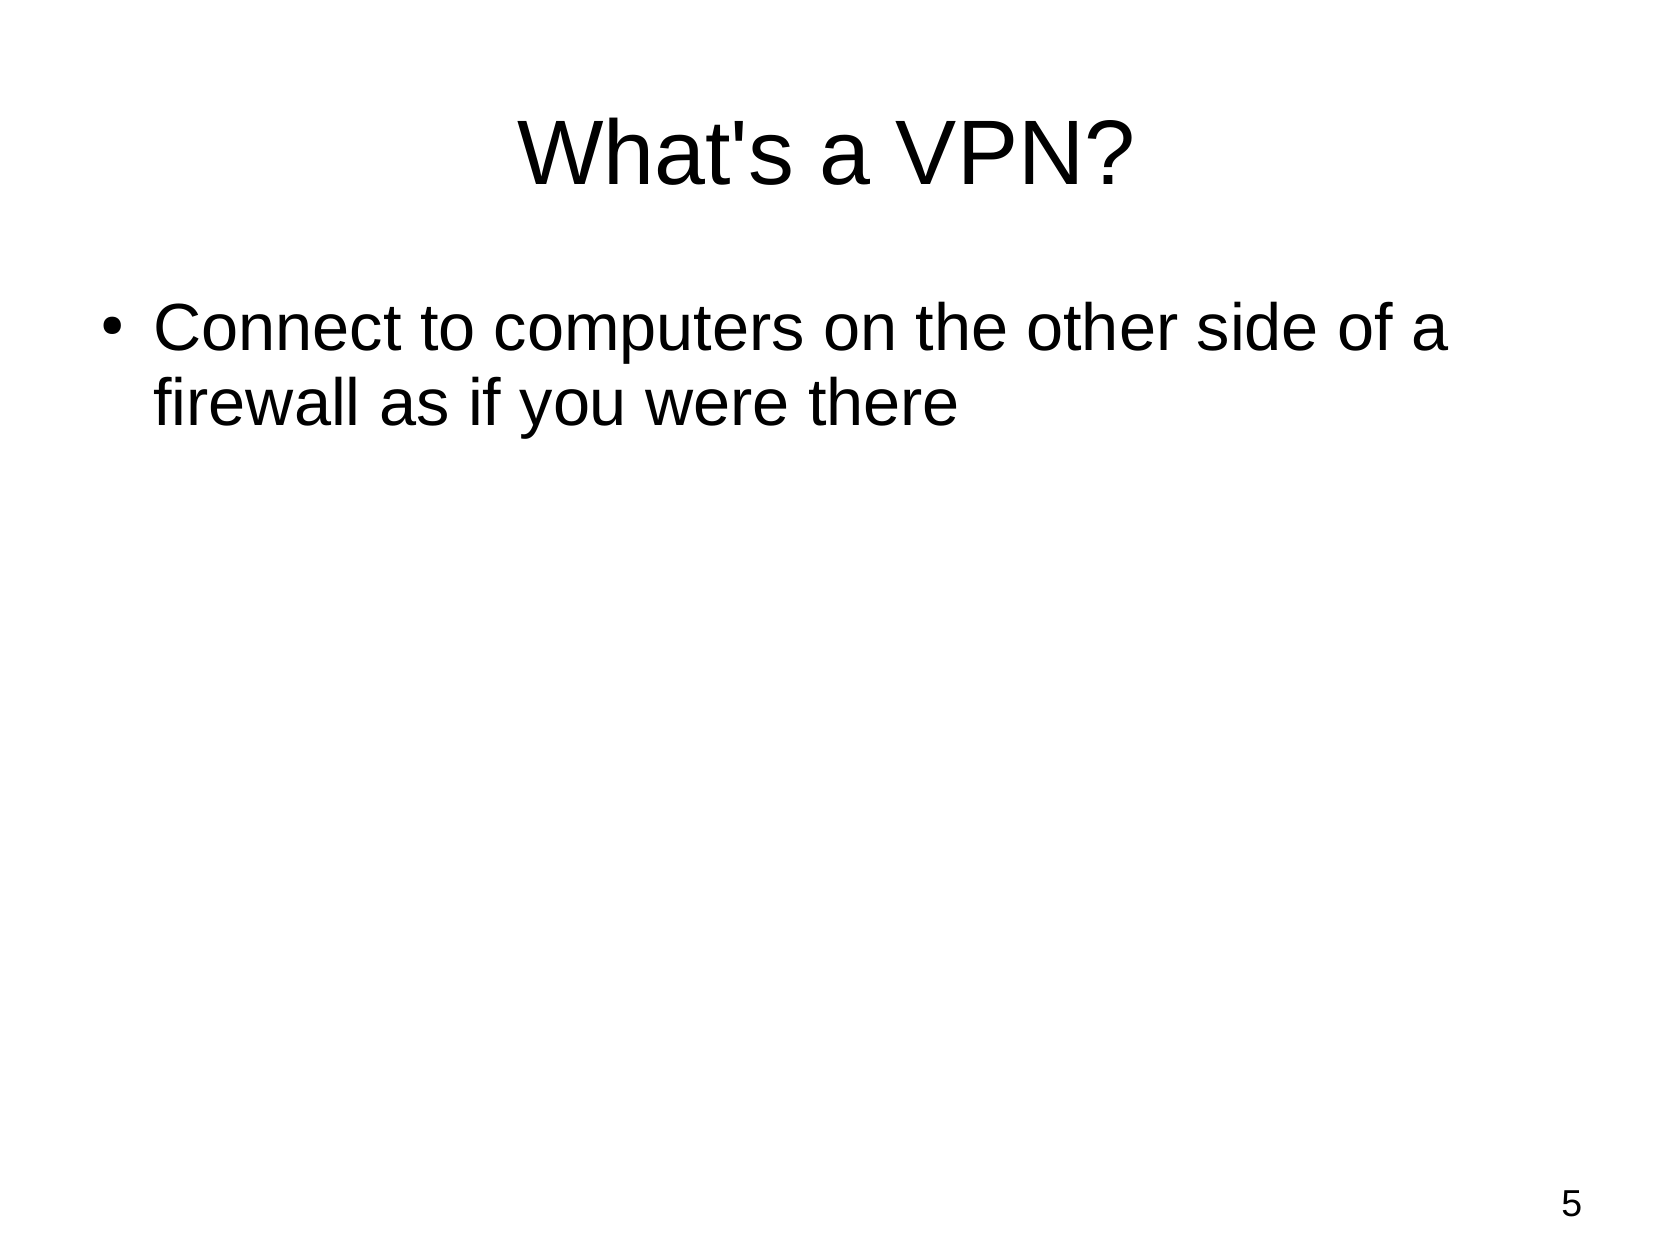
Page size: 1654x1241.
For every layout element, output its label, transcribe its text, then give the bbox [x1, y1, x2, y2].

text_box 5 [1546, 1174, 1598, 1232]
title What's a VPN? [82, 49, 1571, 257]
list Connect to computers on the other side of a firewall as if you were there [82, 290, 1571, 1109]
